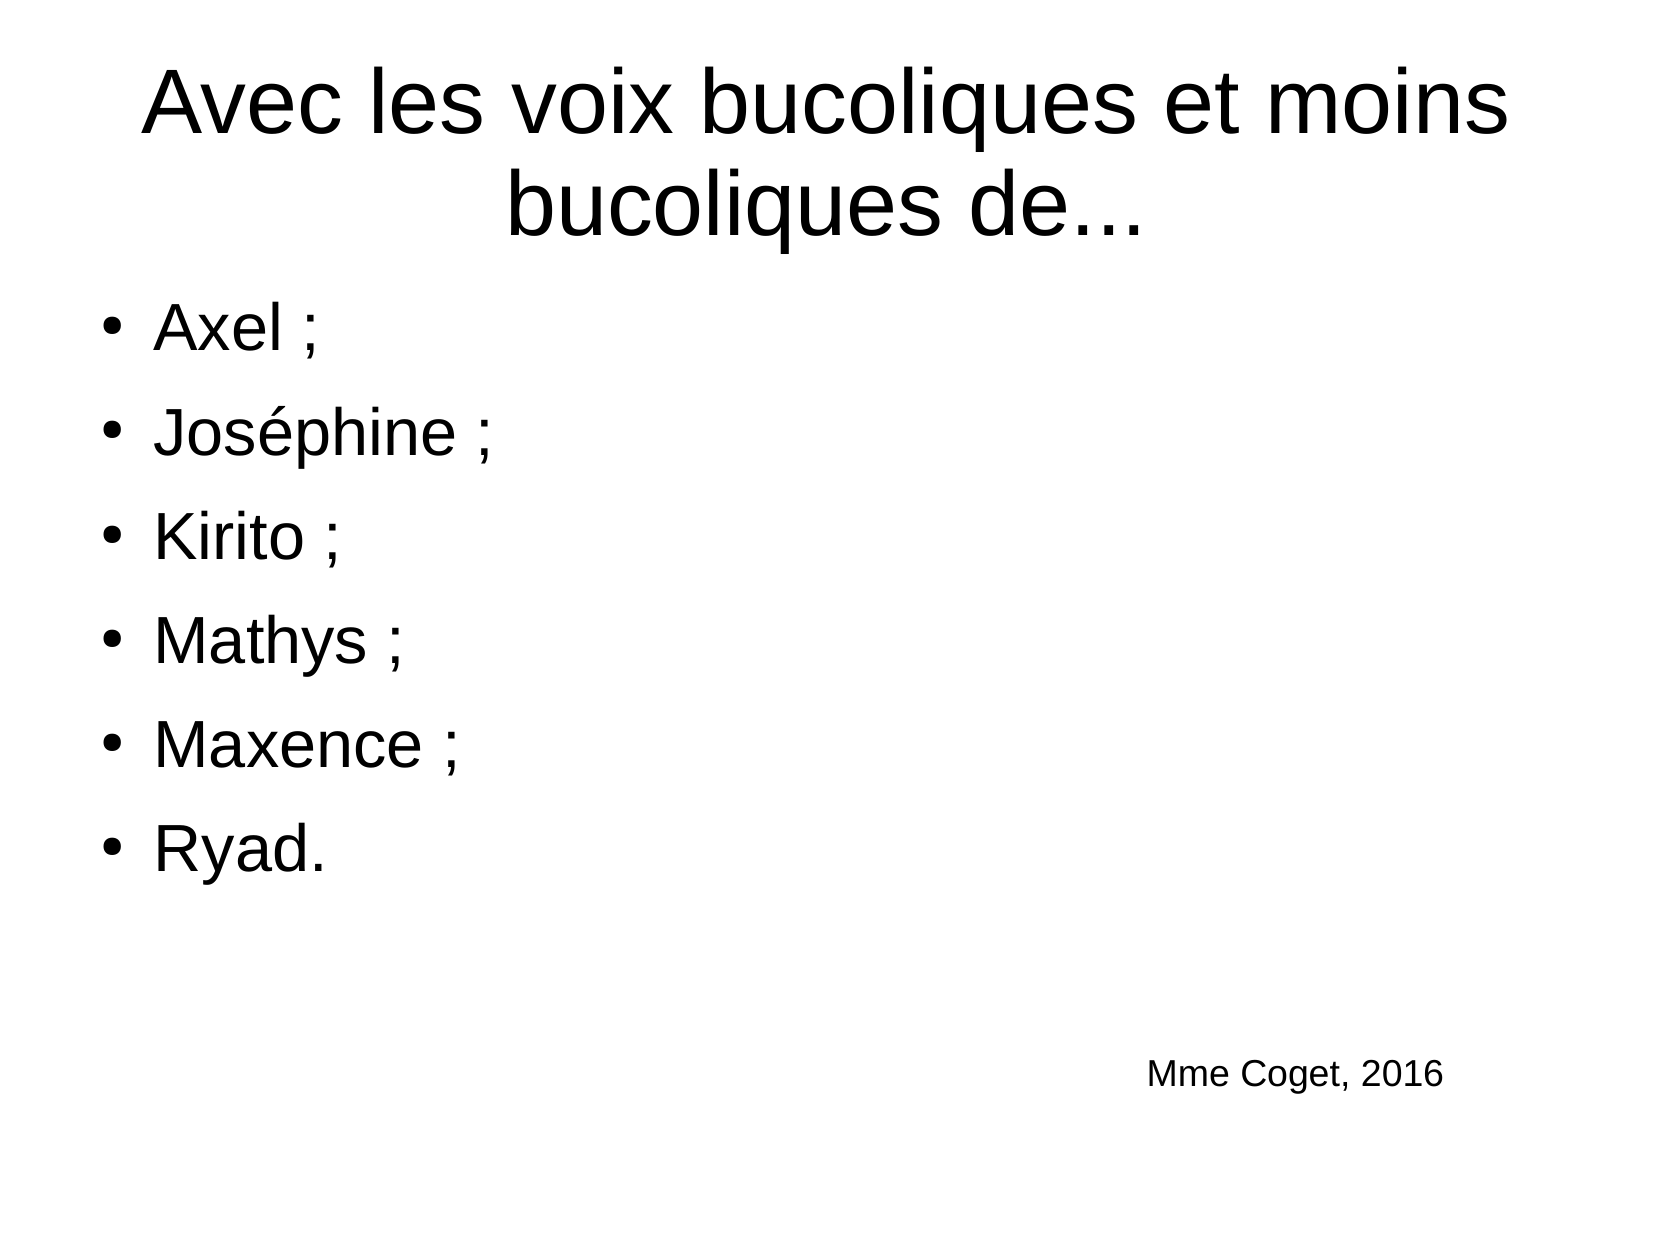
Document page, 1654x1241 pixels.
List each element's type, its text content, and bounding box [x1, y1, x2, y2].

text_box Mme Coget, 2016 [1131, 1044, 1494, 1116]
title Avec les voix bucoliques et moins bucoliques de... [82, 49, 1571, 257]
list Axel ; Joséphine ; Kirito ; Mathys ; Maxence ; Ryad. [82, 290, 1571, 1109]
